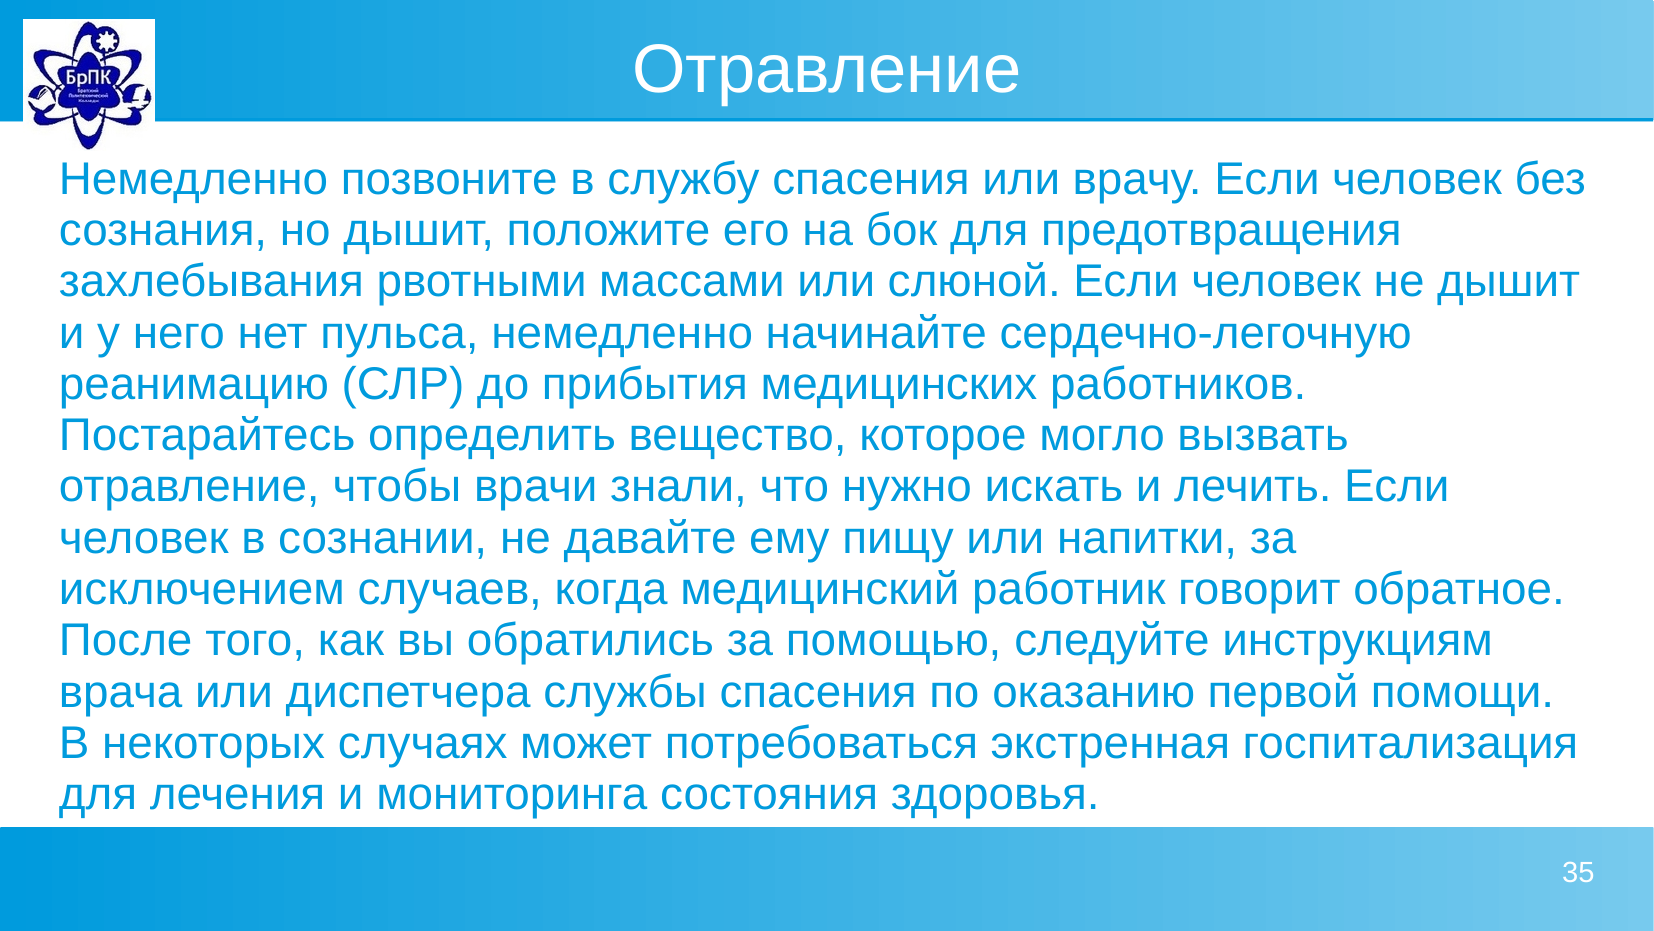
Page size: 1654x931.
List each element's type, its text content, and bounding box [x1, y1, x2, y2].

title Отравление [155, 29, 1595, 108]
picture [23, 20, 155, 151]
list Немедленно позвоните в службу спасения или врачу. Если человек без сознания, но дышит, положите его на бок для предотвращения захлебывания рвотными массами или слюной. Если человек не дышит и у него нет пульса, немедленно начинайте сердечно-легочную реанимацию (СЛР) до прибытия медицинских работников. Постарайтесь определить вещество, которое могло вызвать отравление, чтобы врачи знали, что нужно искать и лечить. Если человек в сознании, не давайте ему пищу или напитки, за исключением случаев, когда медицинский работник говорит обратное. После того, как вы обратились за помощью, следуйте инструкциям врача или диспетчера службы спасения по оказанию первой помощи. В некоторых случаях может потребоваться экстренная госпитализация для лечения и мониторинга состояния здоровья. [59, 152, 1595, 744]
